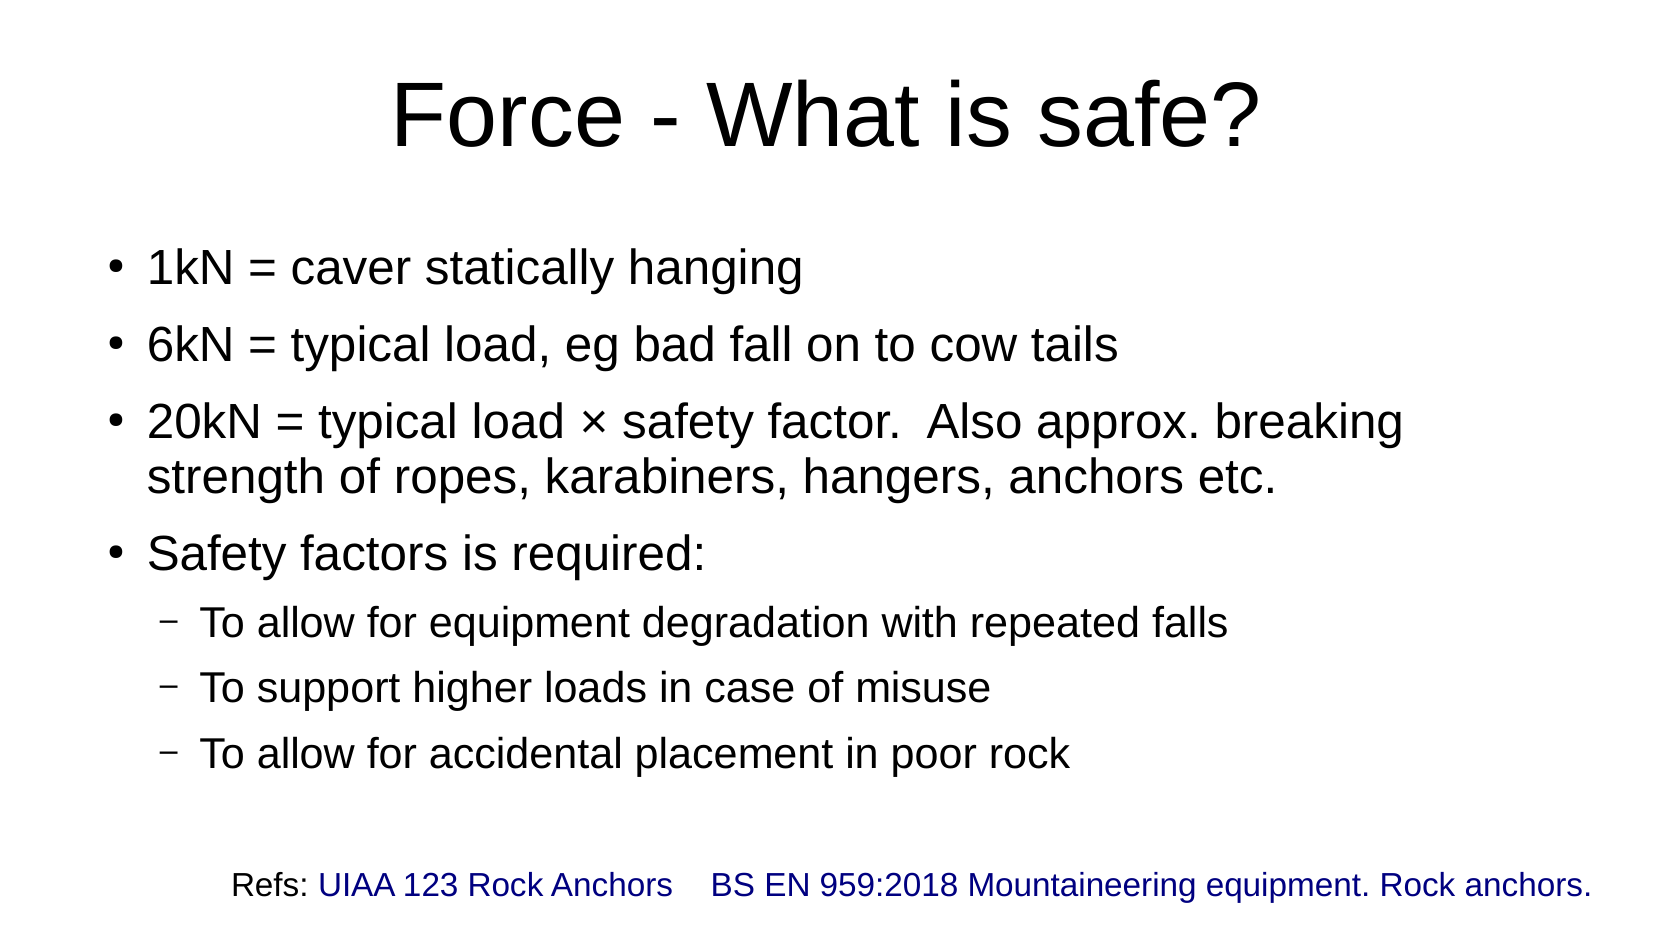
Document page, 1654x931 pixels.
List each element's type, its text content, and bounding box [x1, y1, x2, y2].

text_box Refs: UIAA 123 Rock Anchors BS EN 959:2018 Mountaineering equipment. Rock anchors. [61, 859, 1609, 928]
title Force - What is safe? [82, 37, 1571, 193]
list 1kN = caver statically hanging 6kN = typical load, eg bad fall on to cow tails 20kN = typical load × safety factor. Also approx. breaking strength of ropes, karabiners, hangers, anchors etc. Safety factors is required: To allow for equipment degradation with repeated falls To support higher loads in case of misuse To allow for accidental placement in poor rock [94, 240, 1583, 780]
